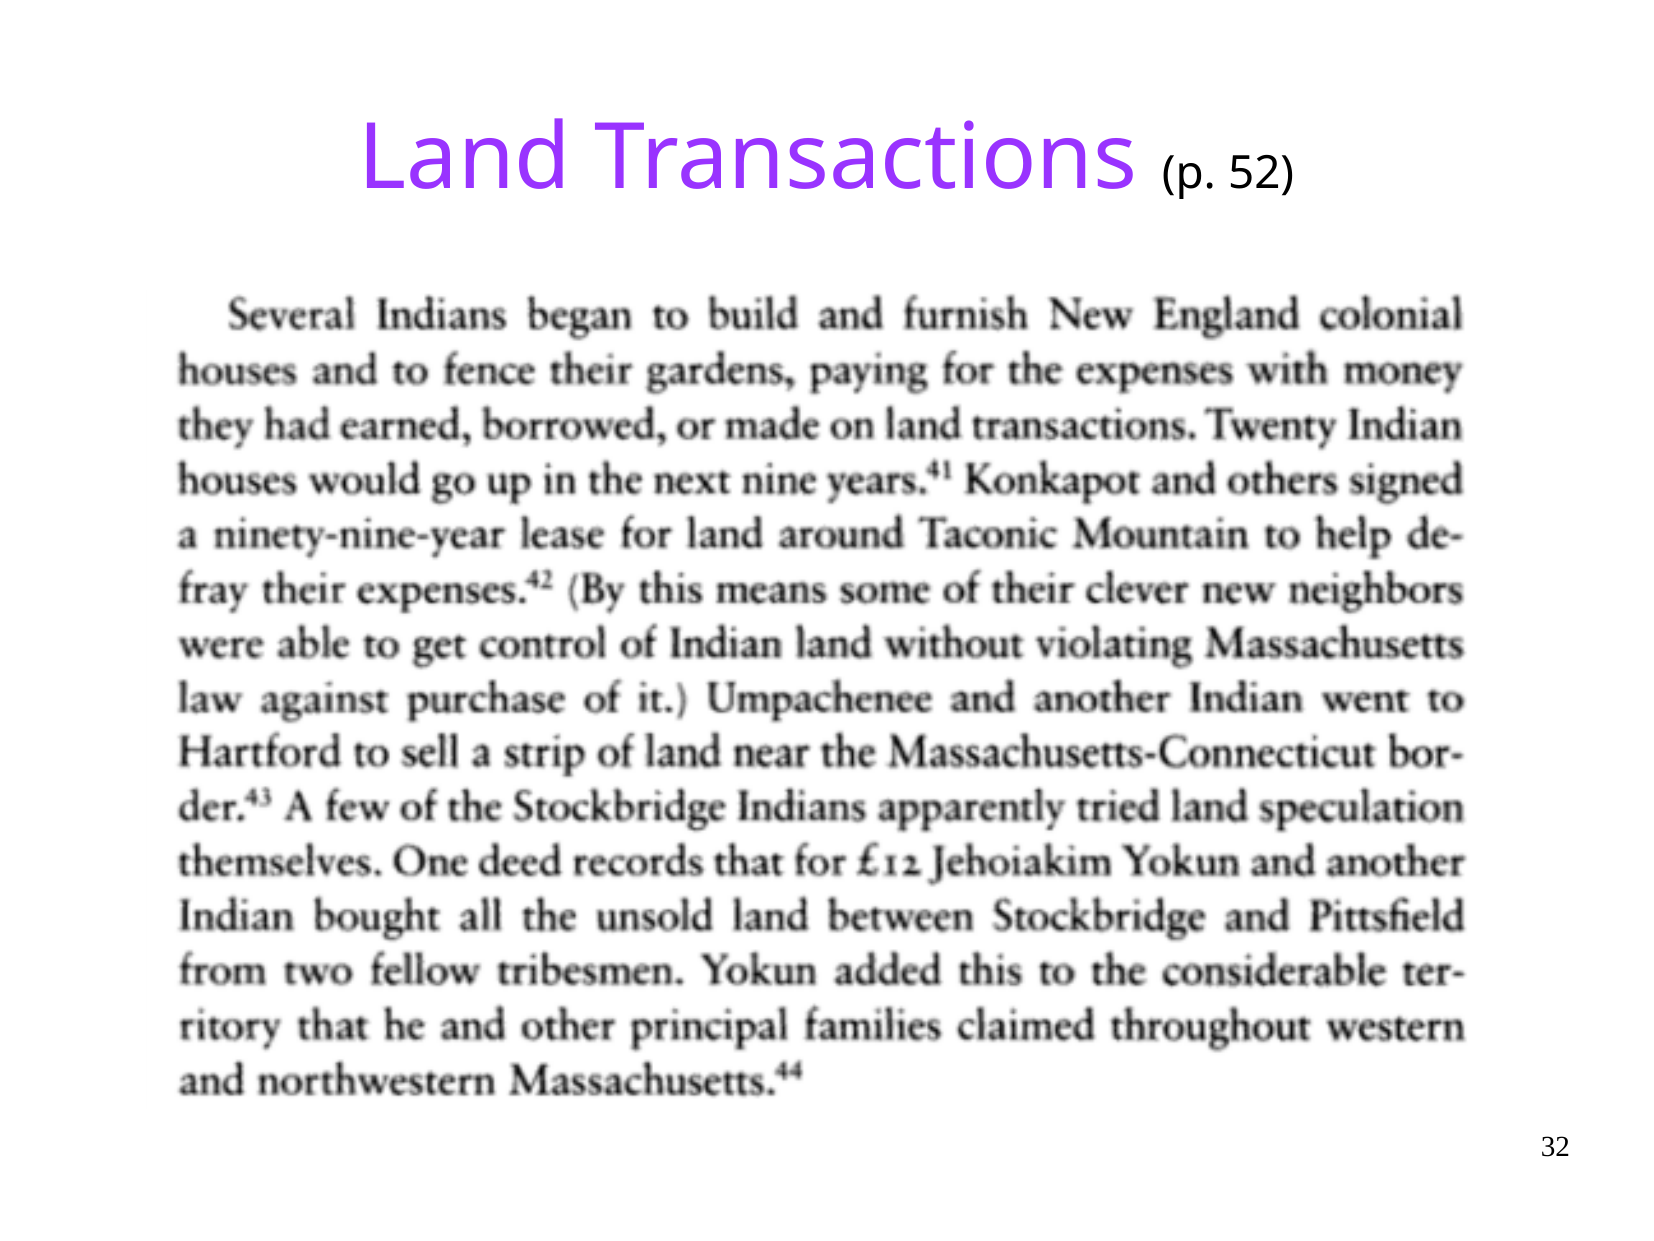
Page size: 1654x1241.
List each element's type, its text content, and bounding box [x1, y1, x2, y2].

title Land Transactions (p. 52) [82, 49, 1571, 257]
picture [145, 290, 1508, 1109]
